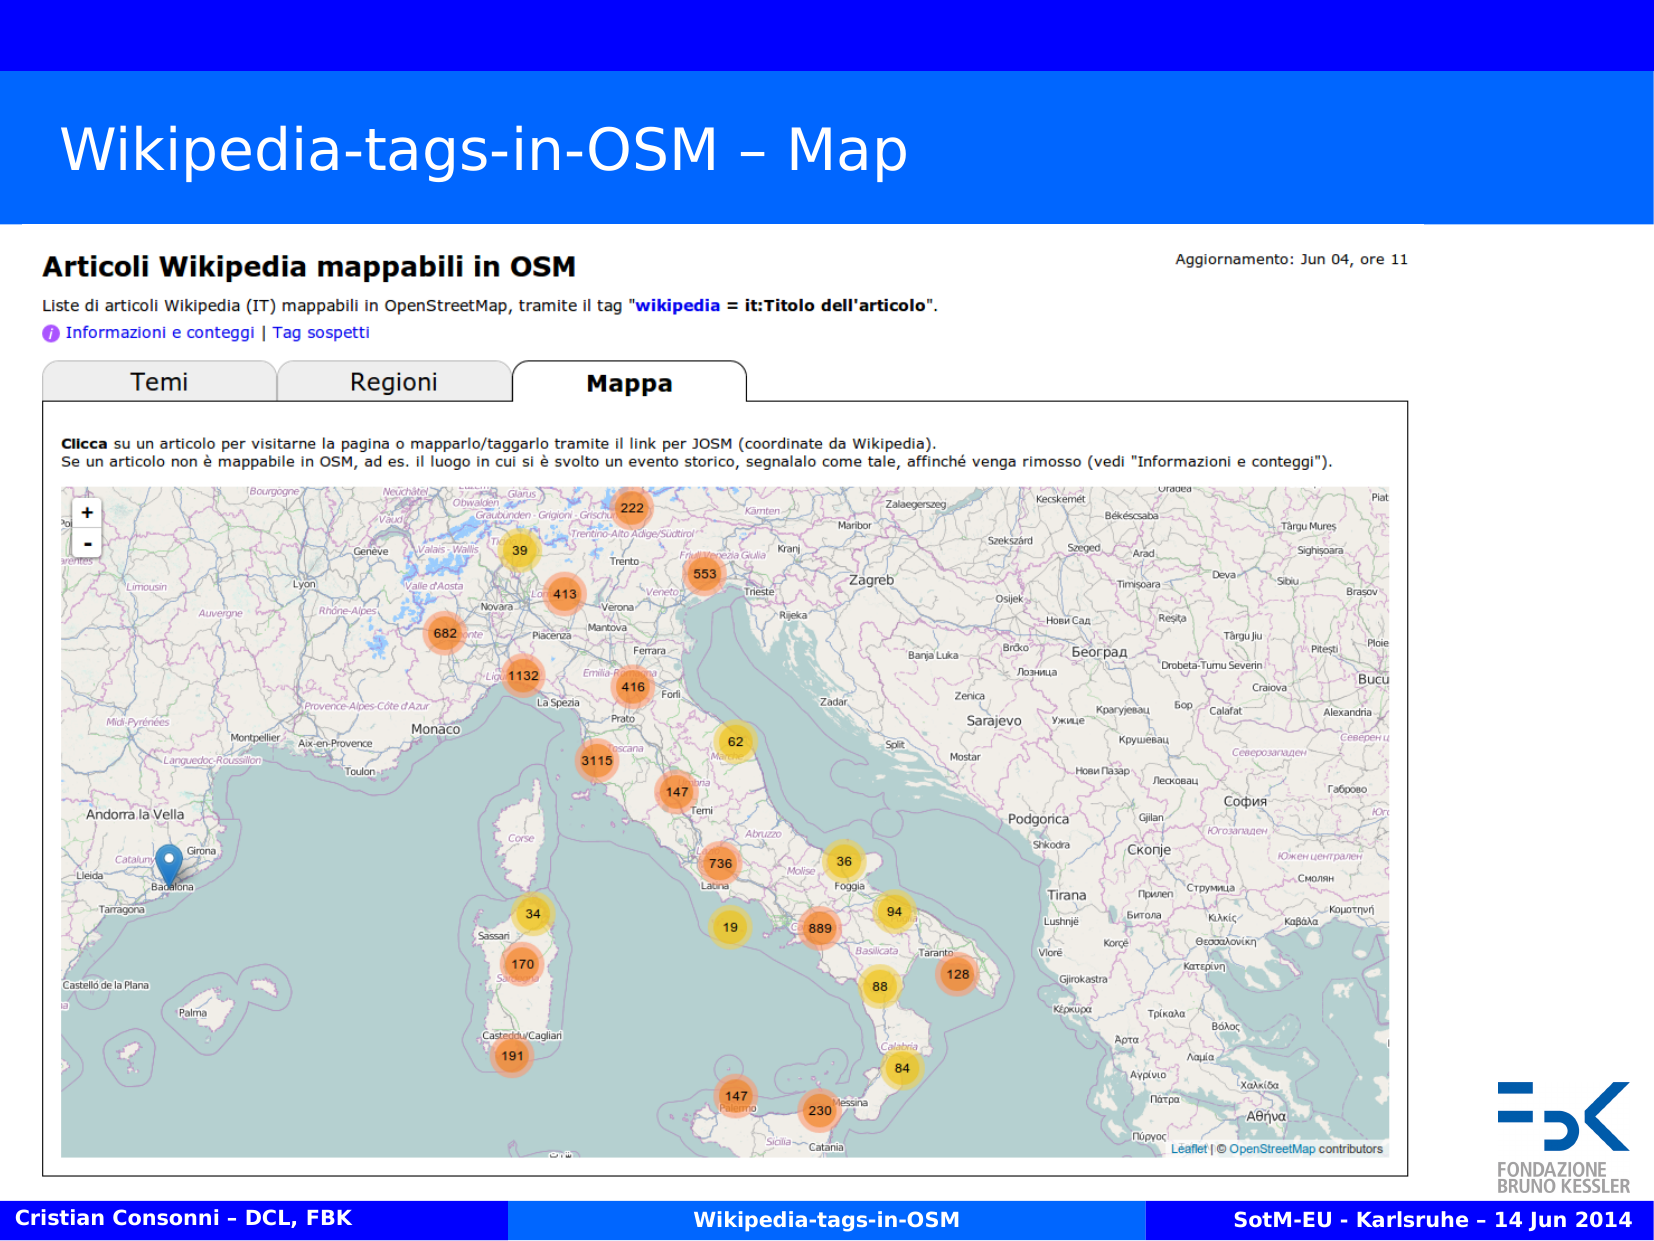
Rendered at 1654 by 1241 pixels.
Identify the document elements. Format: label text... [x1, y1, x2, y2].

picture [22, 224, 1424, 1200]
picture [1498, 1082, 1630, 1193]
title Wikipedia-tags-in-OSM – Map [59, 109, 1548, 193]
